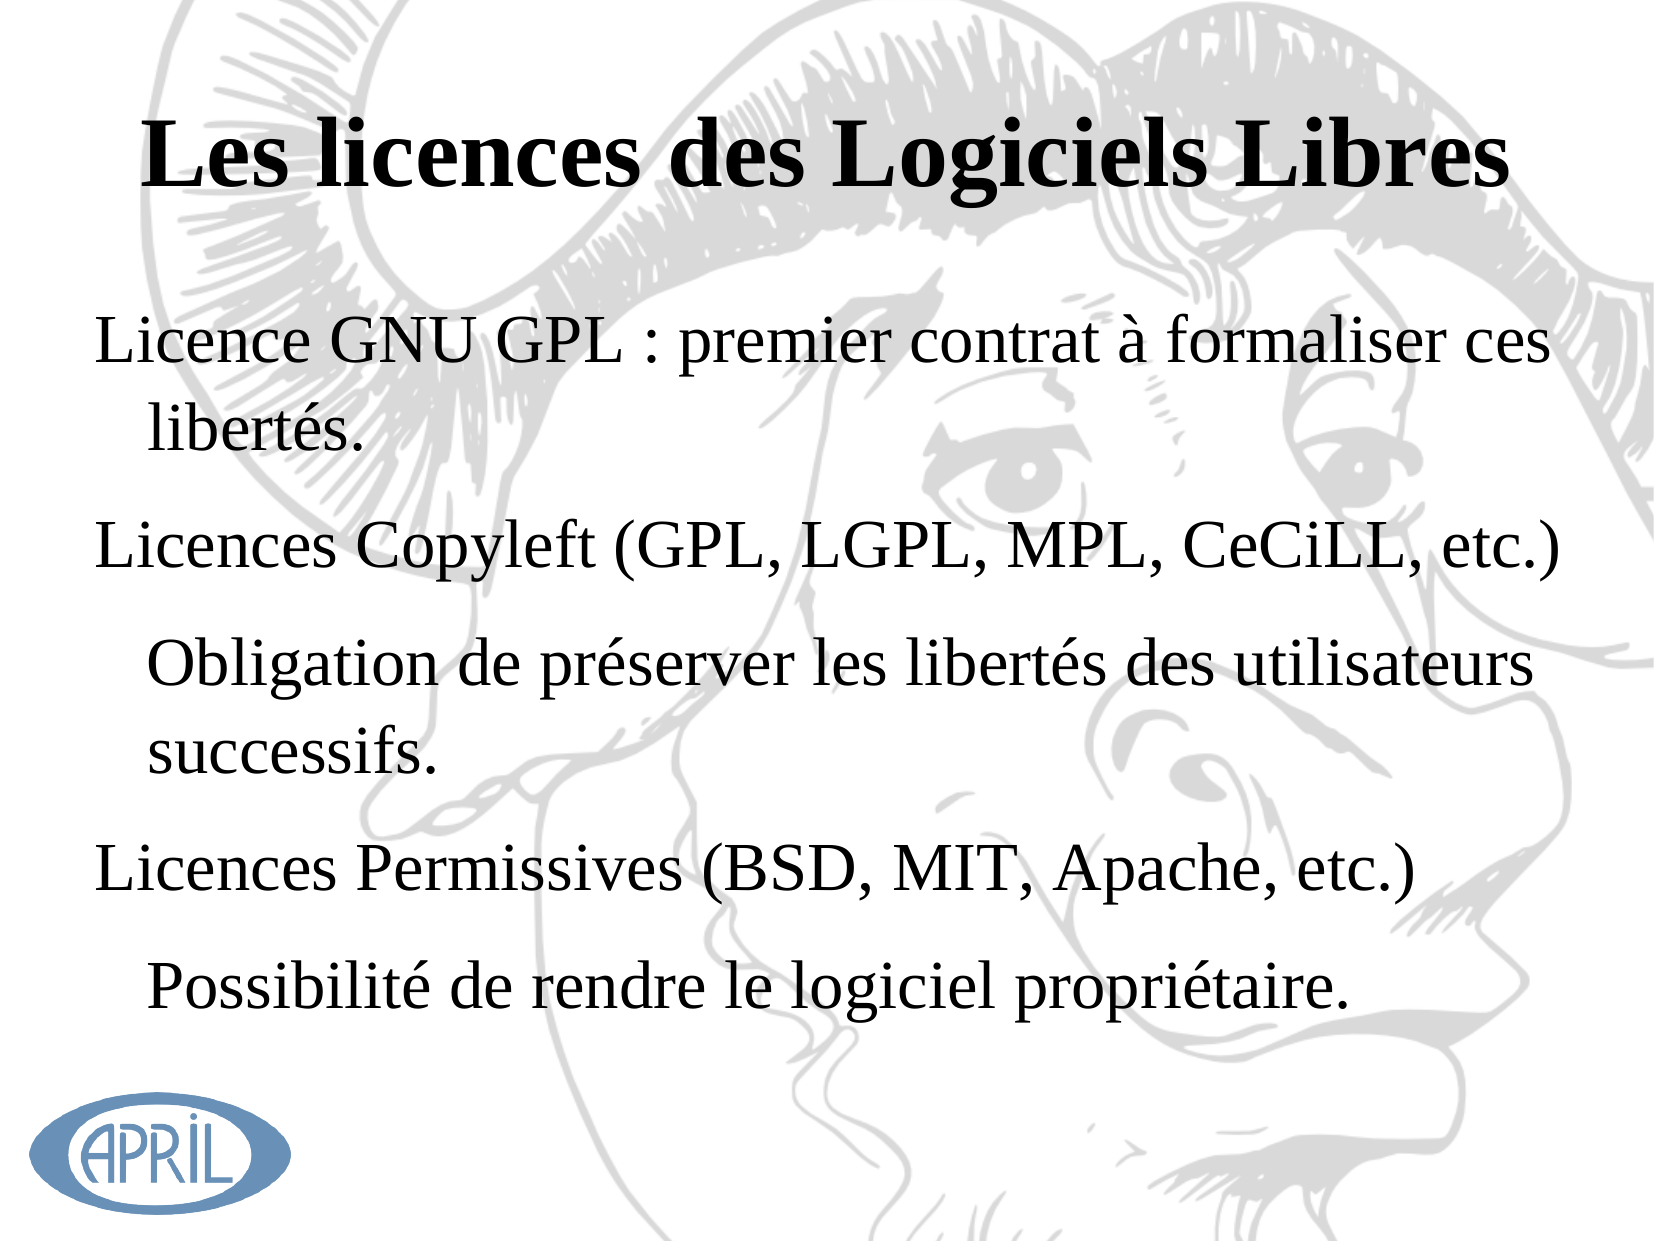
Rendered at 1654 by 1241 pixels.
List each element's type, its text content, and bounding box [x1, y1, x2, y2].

title Les licences des Logiciels Libres [82, 56, 1571, 250]
list Licence GNU GPL : premier contrat à formaliser ces libertés. Licences Copyleft (GPL, LGPL, MPL, CeCiLL, etc.) Obligation de préserver les libertés des utilisateurs successifs. Licences Permissives (BSD, MIT, Apache, etc.) Possibilité de rendre le logiciel propriétaire. [82, 290, 1654, 1094]
picture [0, 0, 1654, 1241]
